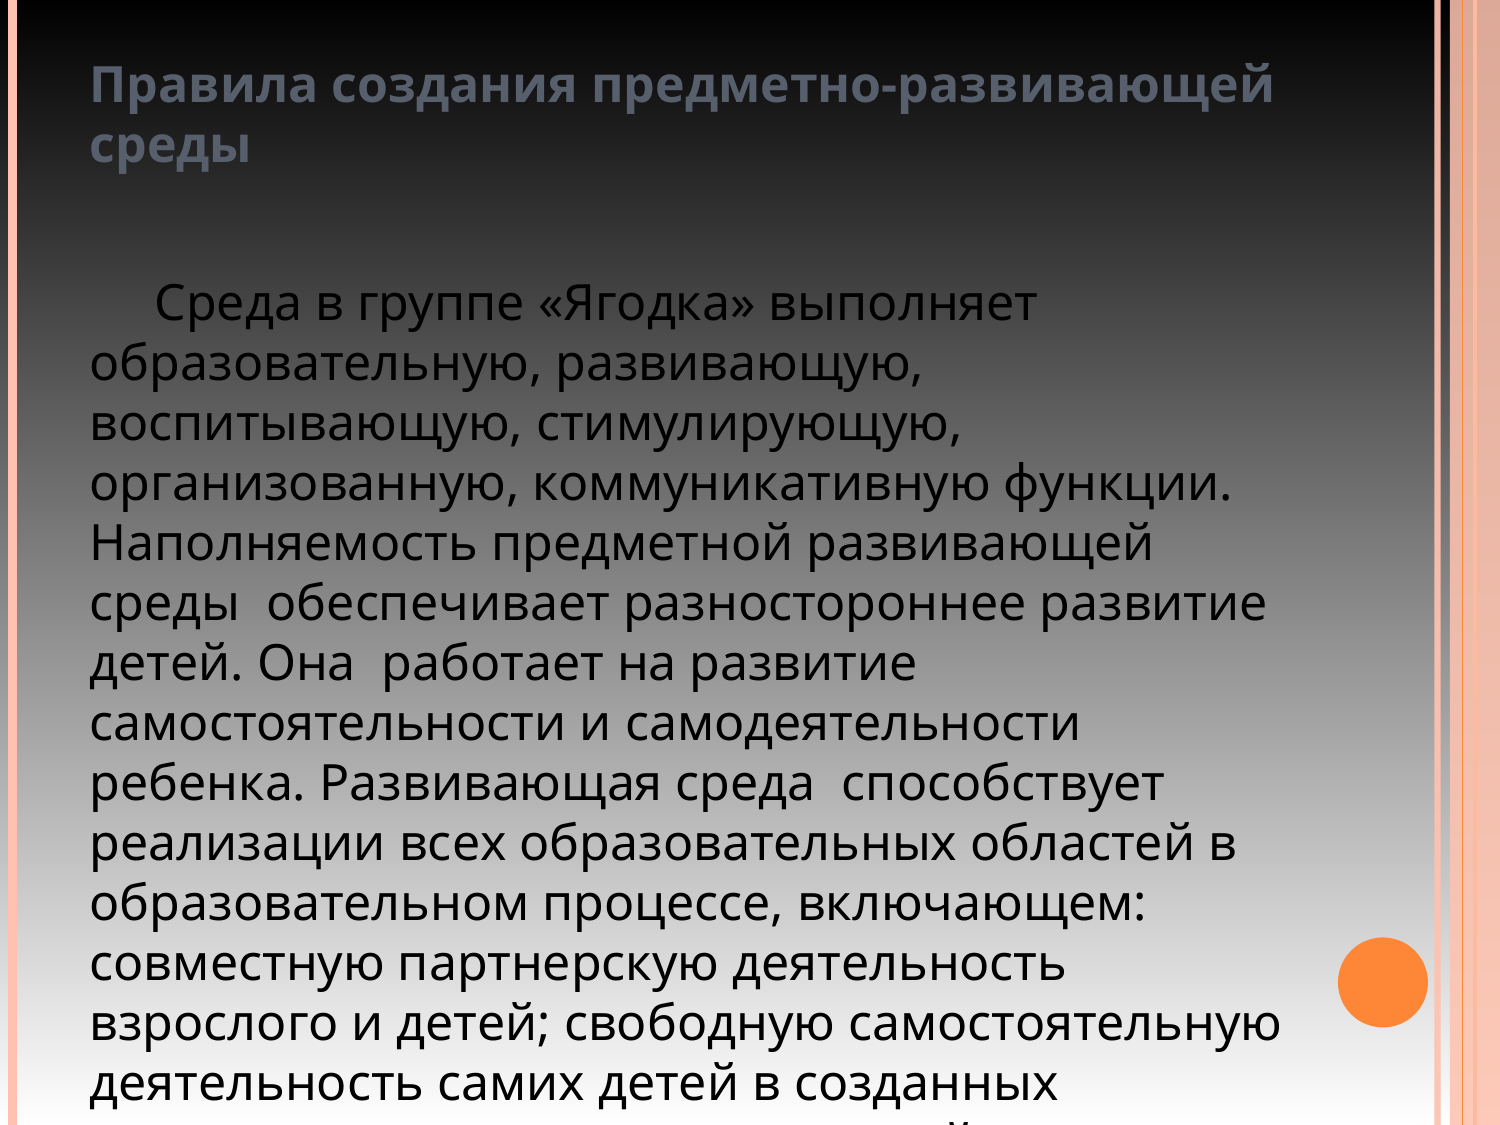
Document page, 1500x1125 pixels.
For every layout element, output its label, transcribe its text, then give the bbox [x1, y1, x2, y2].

list Среда в группе «Ягодка» выполняет образовательную, развивающую, воспитывающую, стимулирующую, организованную, коммуникативную функции. Наполняемость предметной развивающей среды обеспечивает разностороннее развитие детей. Она работает на развитие самостоятельности и самодеятельности ребенка. Развивающая среда способствует реализации всех образовательных областей в образовательном процессе, включающем: совместную партнерскую деятельность взрослого и детей; свободную самостоятельную деятельность самих детей в созданных условиях предметно- развивающей образовательной среды, обеспечивающей выбор каждым ребенком деятельности по интересам и позволяющей ему взаимодействовать со сверстниками или действовать индивидуально. Предметно-развивающая среда нашей группы меняется в зависимости от возрастных особенностей детей, периода обучения, образовательной программы. [75, 262, 1300, 1062]
title Правила создания предметно-развивающей среды [75, 45, 1300, 233]
